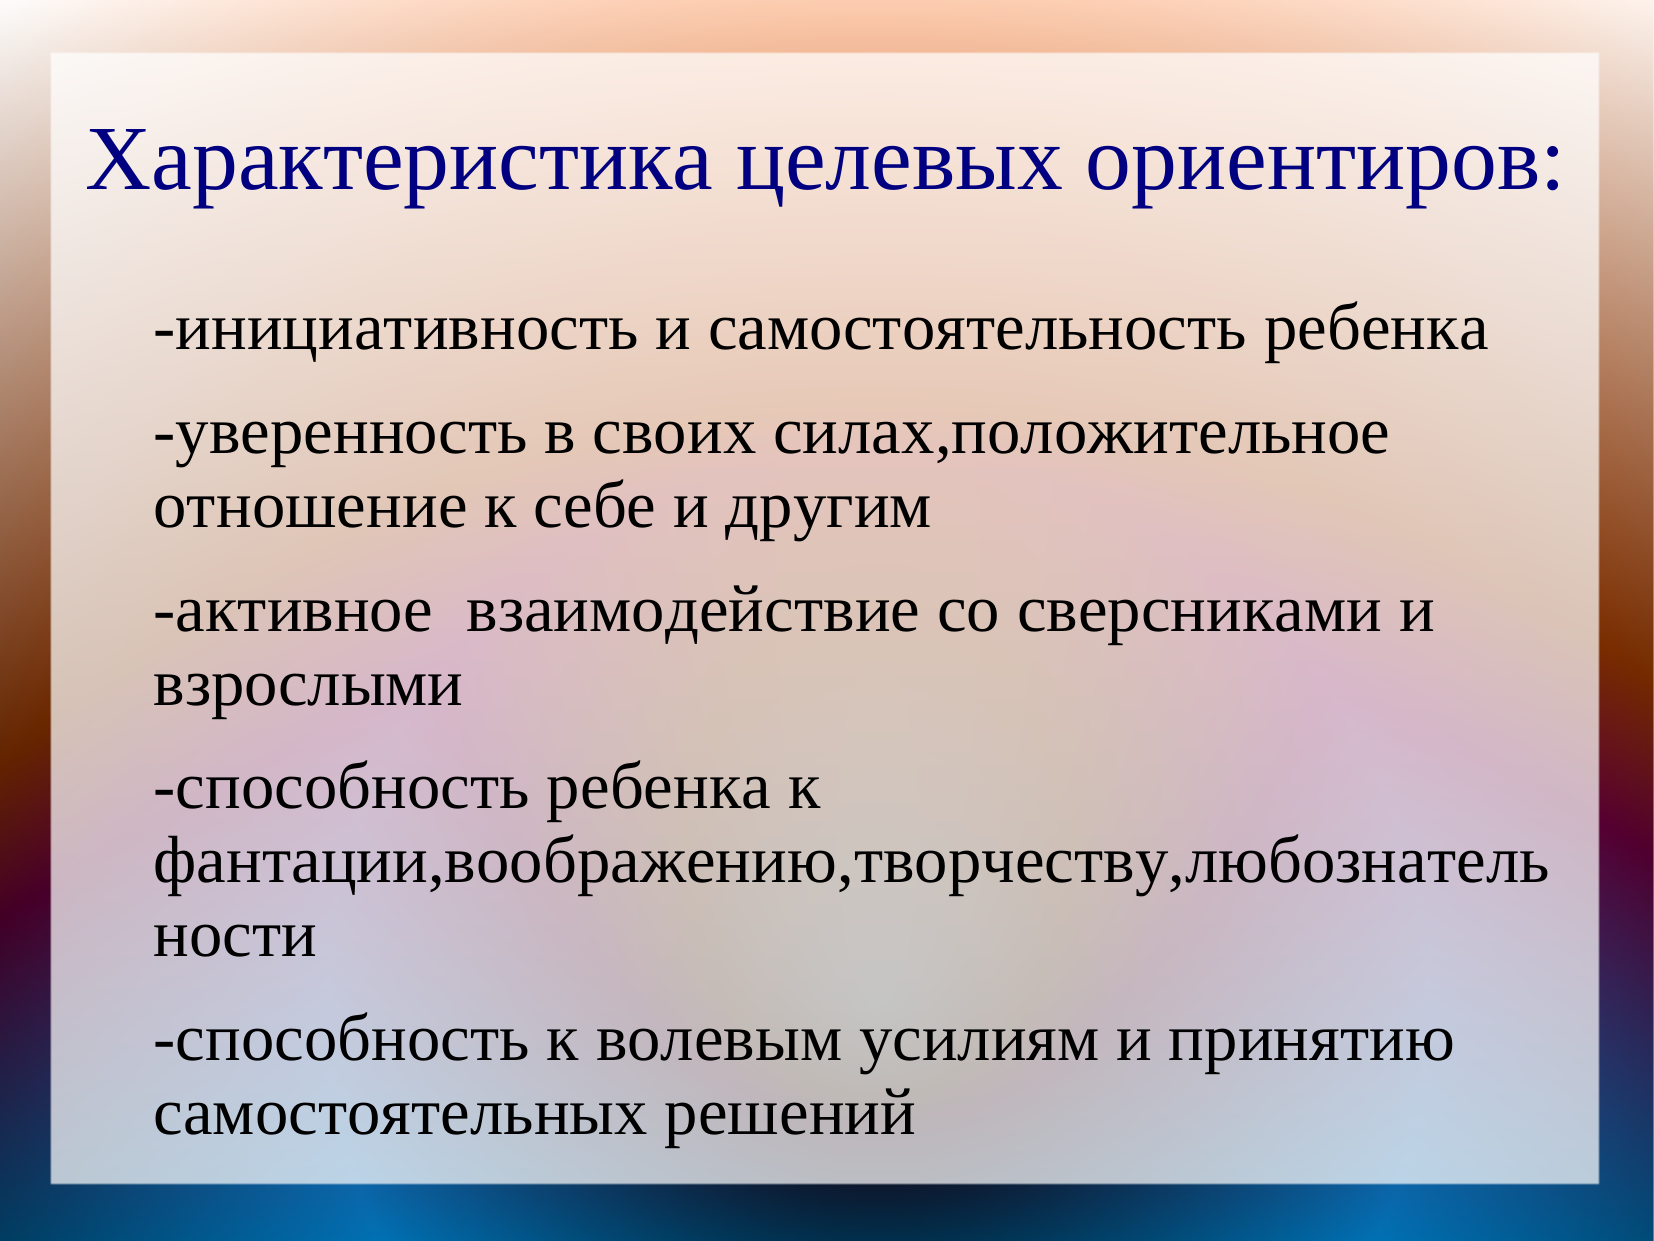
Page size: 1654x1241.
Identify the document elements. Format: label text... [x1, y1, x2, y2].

picture [0, 0, 1654, 1241]
title Характеристика целевых ориентиров: [82, 55, 1571, 263]
list -инициативность и самостоятельность ребенка -уверенность в своих силах,положительное отношение к себе и другим -активное взаимодействие со сверсниками и взрослыми -способность ребенка к фантации,воображению,творчеству,любознательности -способность к волевым усилиям и принятию самостоятельных решений [82, 290, 1571, 1241]
